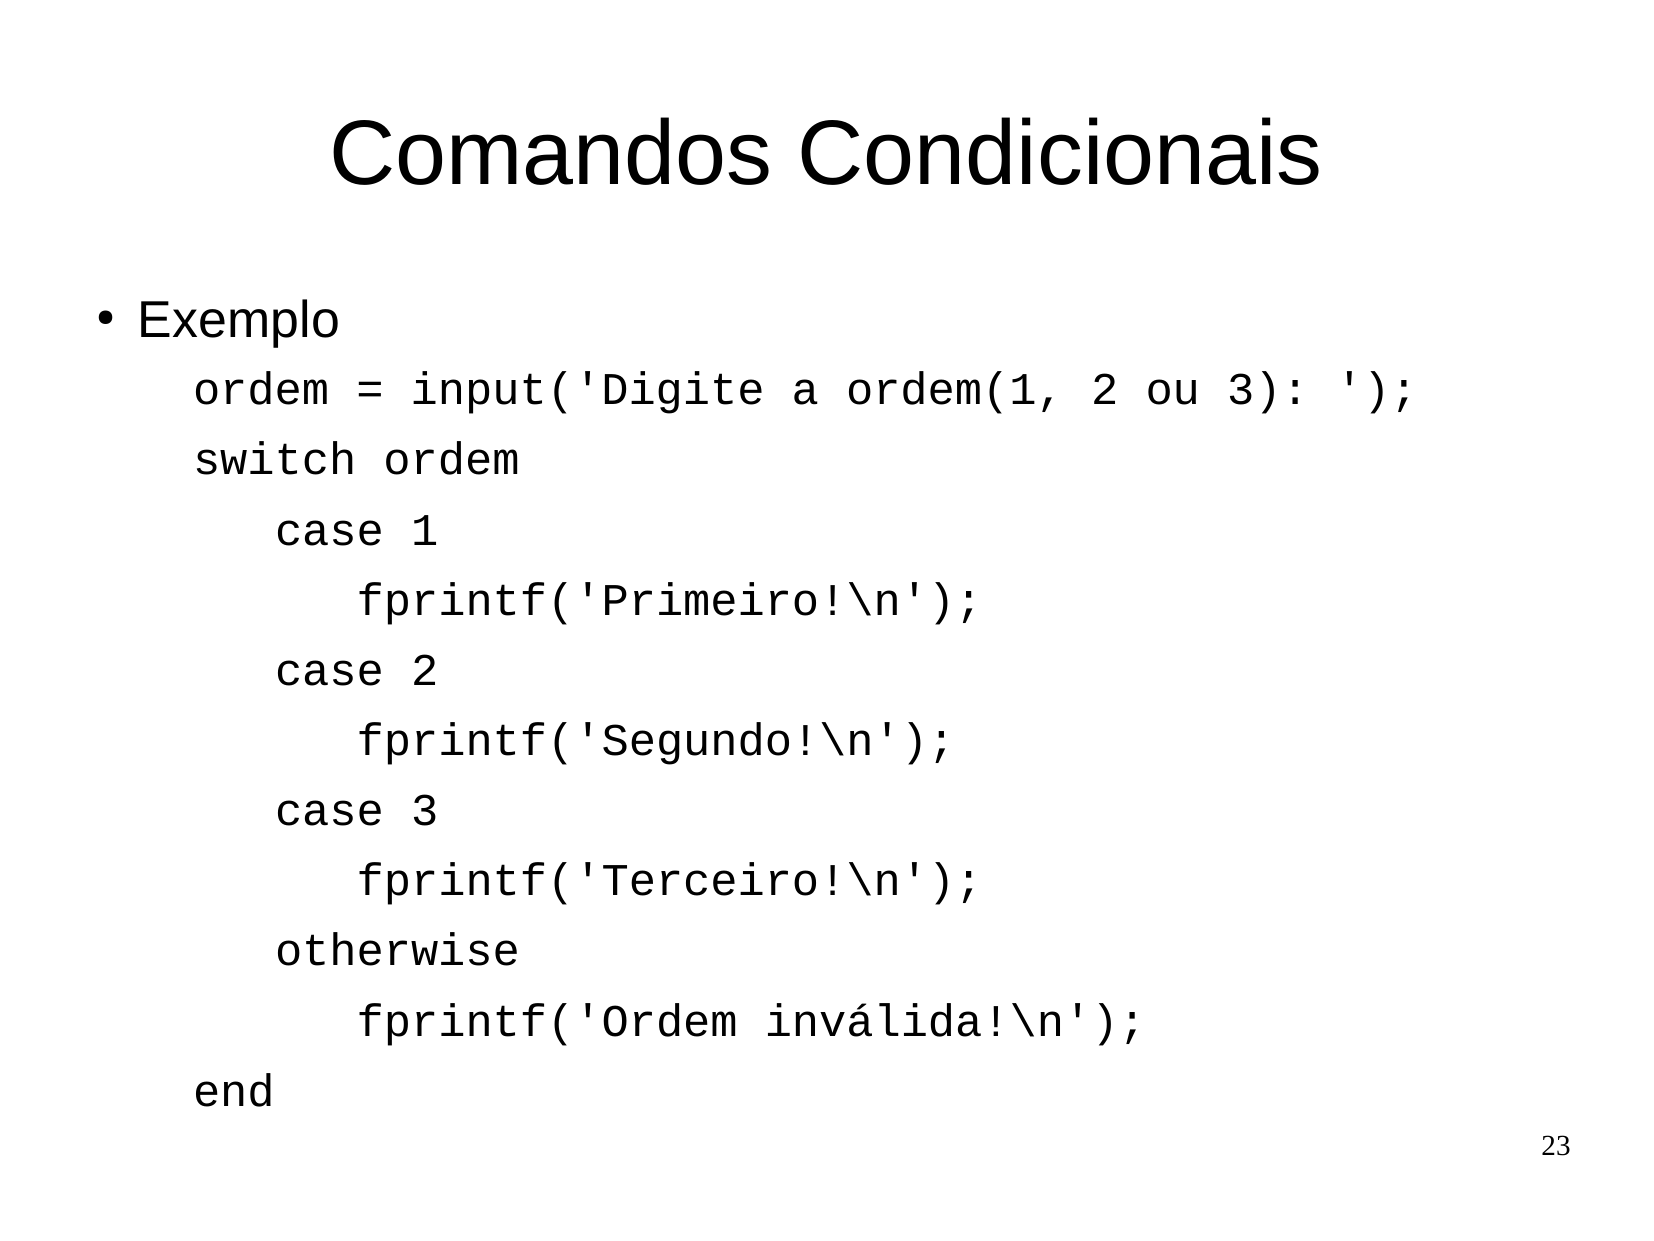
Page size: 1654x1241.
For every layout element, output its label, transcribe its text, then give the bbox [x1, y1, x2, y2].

list Exemplo ordem = input('Digite a ordem(1, 2 ou 3): '); switch ordem case 1 fprintf('Primeiro!\n'); case 2 fprintf('Segundo!\n'); case 3 fprintf('Terceiro!\n'); otherwise fprintf('Ordem inválida!\n'); end [82, 290, 1571, 1123]
title Comandos Condicionais [82, 49, 1571, 257]
